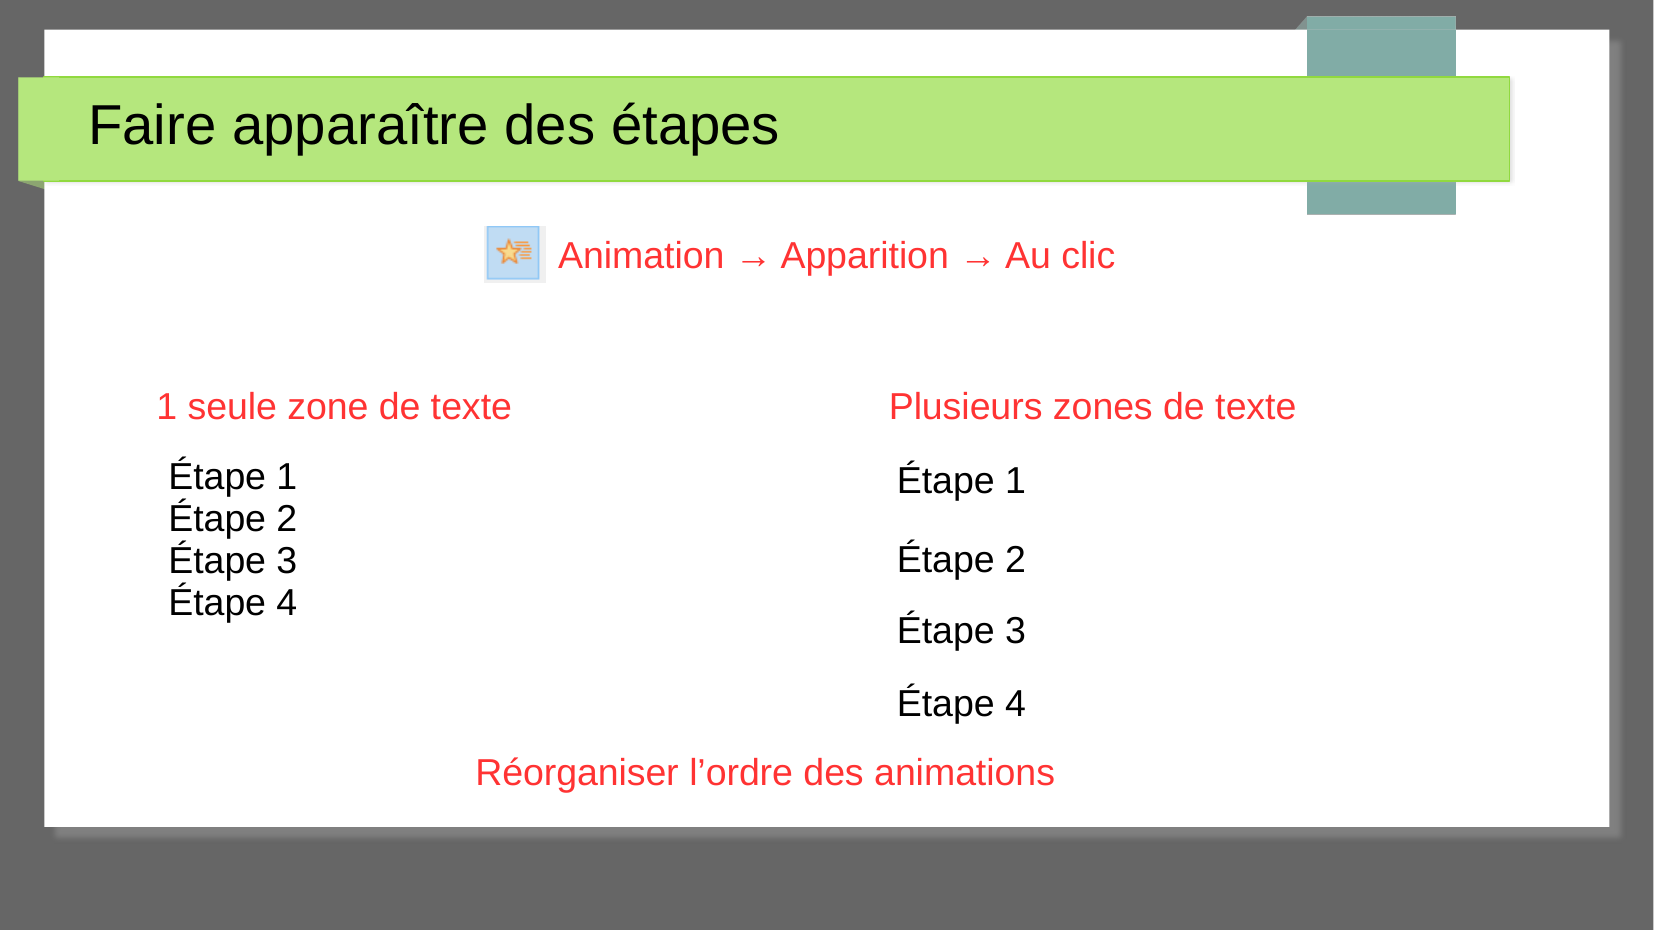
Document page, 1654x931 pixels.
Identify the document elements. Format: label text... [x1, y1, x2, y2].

text_box Étape 1 Étape 2 Étape 3 Étape 4 [153, 448, 461, 632]
text_box Étape 2 [882, 531, 1190, 589]
text_box Étape 4 [882, 675, 1190, 733]
text_box 1 seule zone de texte [141, 377, 528, 435]
title Faire apparaître des étapes [88, 73, 1506, 178]
text_box Plusieurs zones de texte [874, 377, 1312, 435]
text_box Animation → Apparition → Au clic [543, 226, 1131, 284]
picture [484, 226, 546, 283]
text_box Étape 3 [882, 602, 1190, 660]
text_box Étape 1 [882, 451, 1190, 509]
text_box Réorganiser l’ordre des animations [460, 744, 1071, 801]
